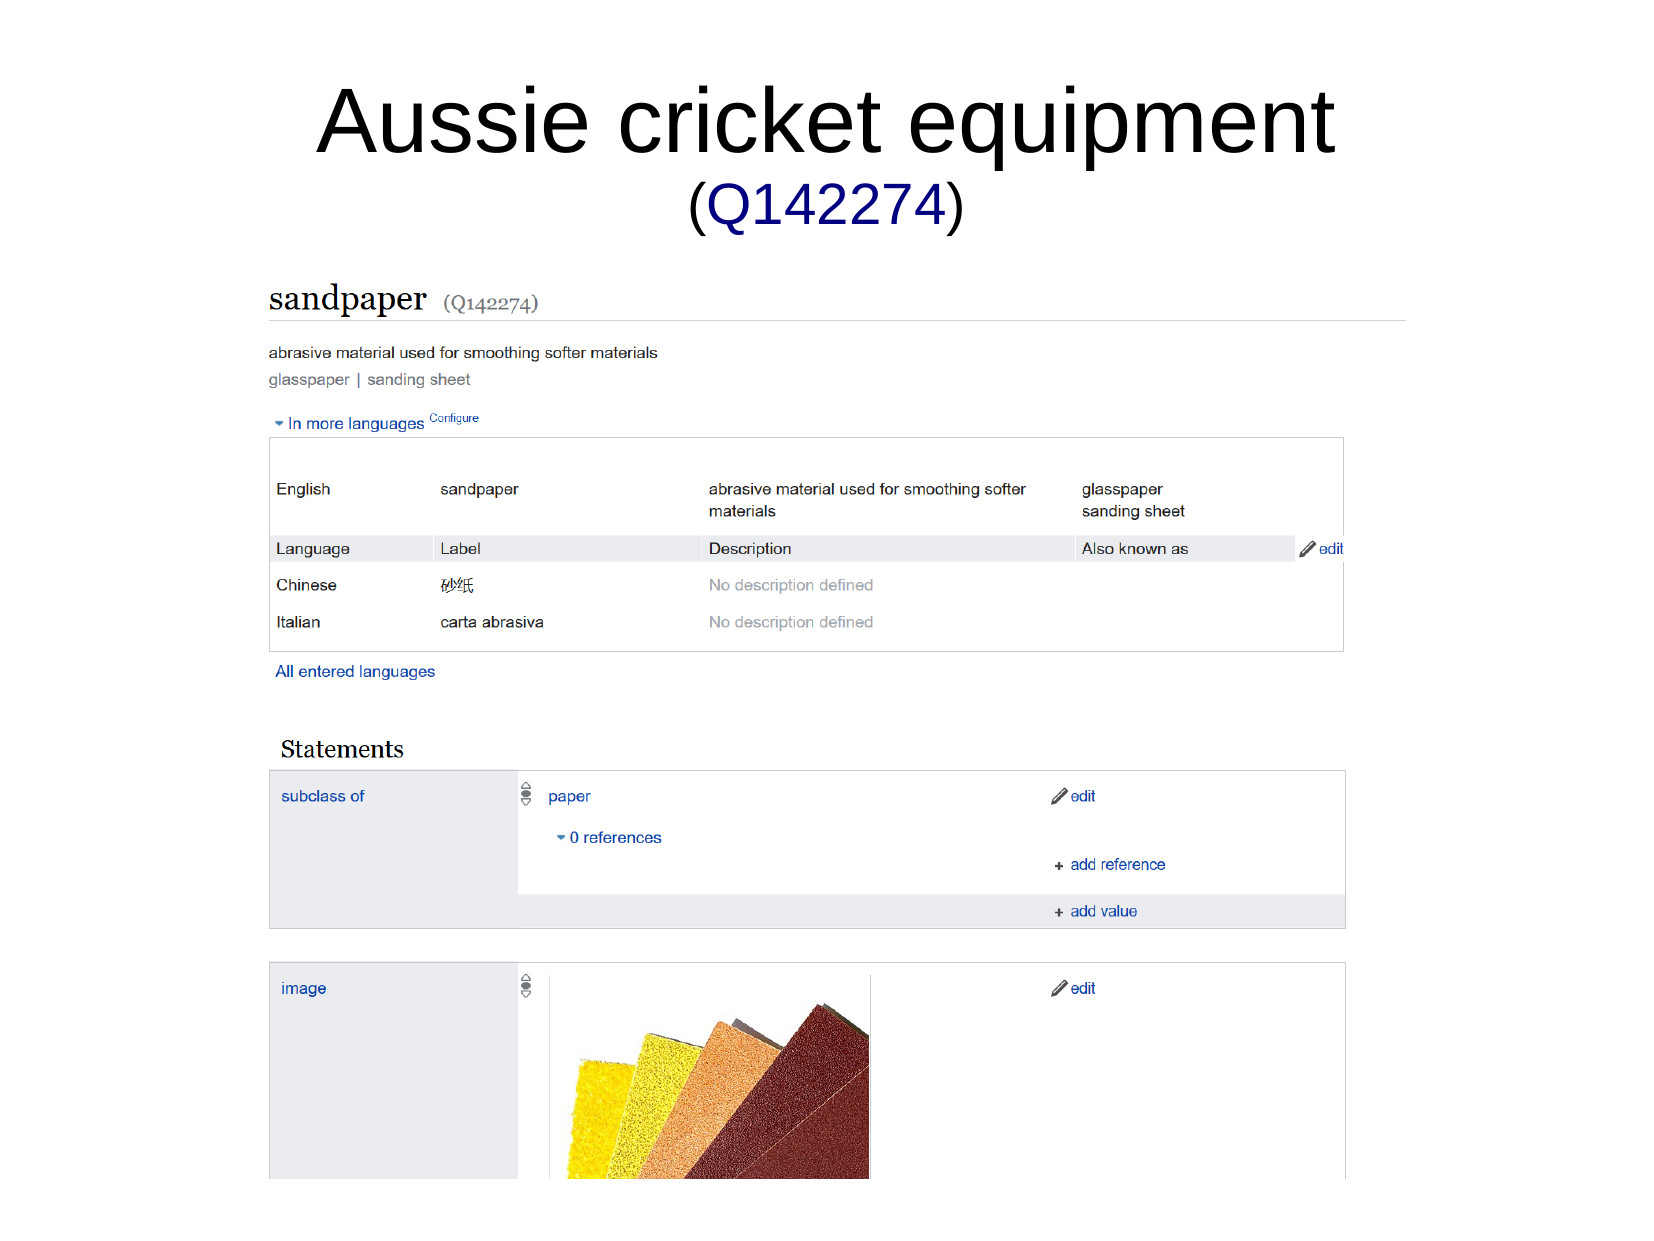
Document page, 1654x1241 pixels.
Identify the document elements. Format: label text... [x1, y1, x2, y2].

title Aussie cricket equipment (Q142274) [82, 49, 1571, 257]
picture [257, 269, 1406, 1179]
